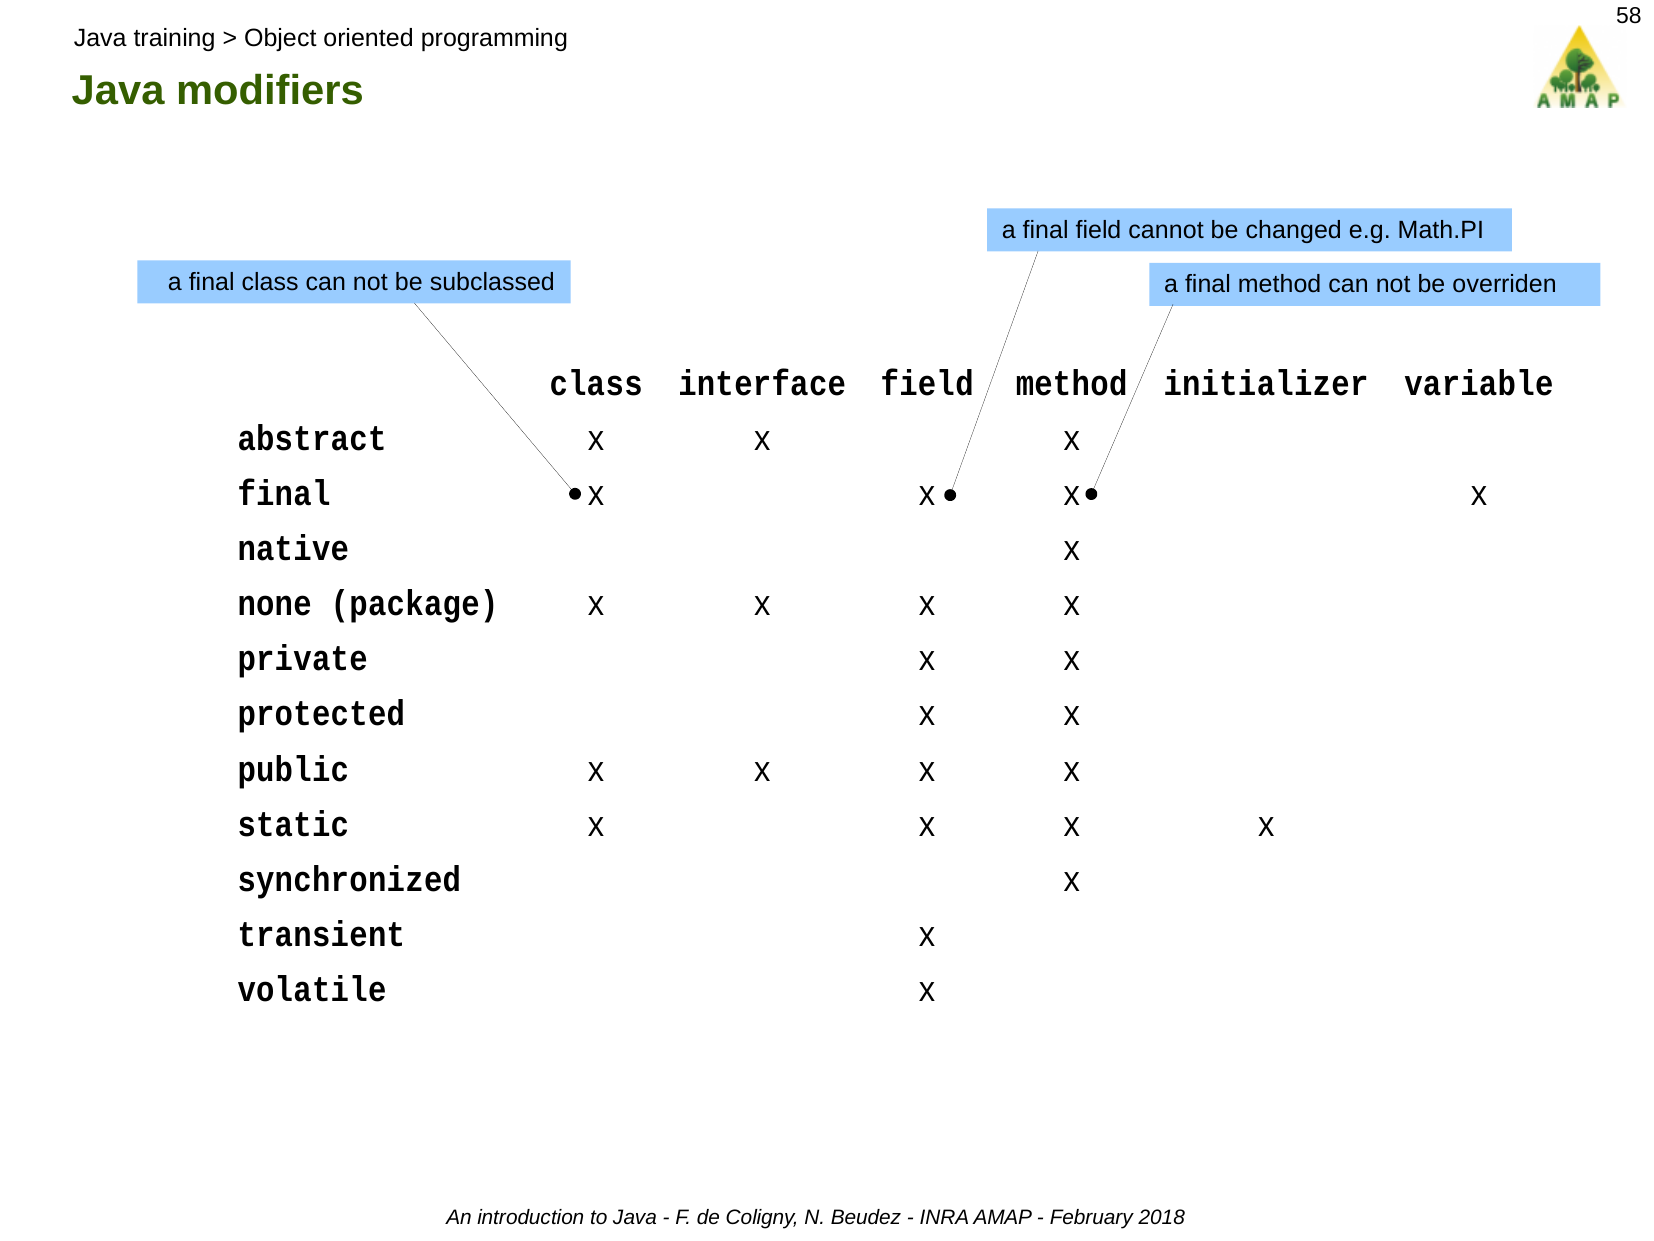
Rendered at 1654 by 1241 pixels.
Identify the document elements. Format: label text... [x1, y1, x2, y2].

text_box a final field cannot be changed e.g. Math.PI [987, 208, 1512, 252]
picture [1533, 25, 1627, 108]
text_box Java modifiers [56, 59, 1513, 121]
chart [235, 353, 1654, 1017]
text_box a final class can not be subclassed [137, 260, 571, 304]
text_box Java training > Object oriented programming [59, 16, 1004, 60]
text_box a final method can not be overriden [1149, 262, 1601, 306]
